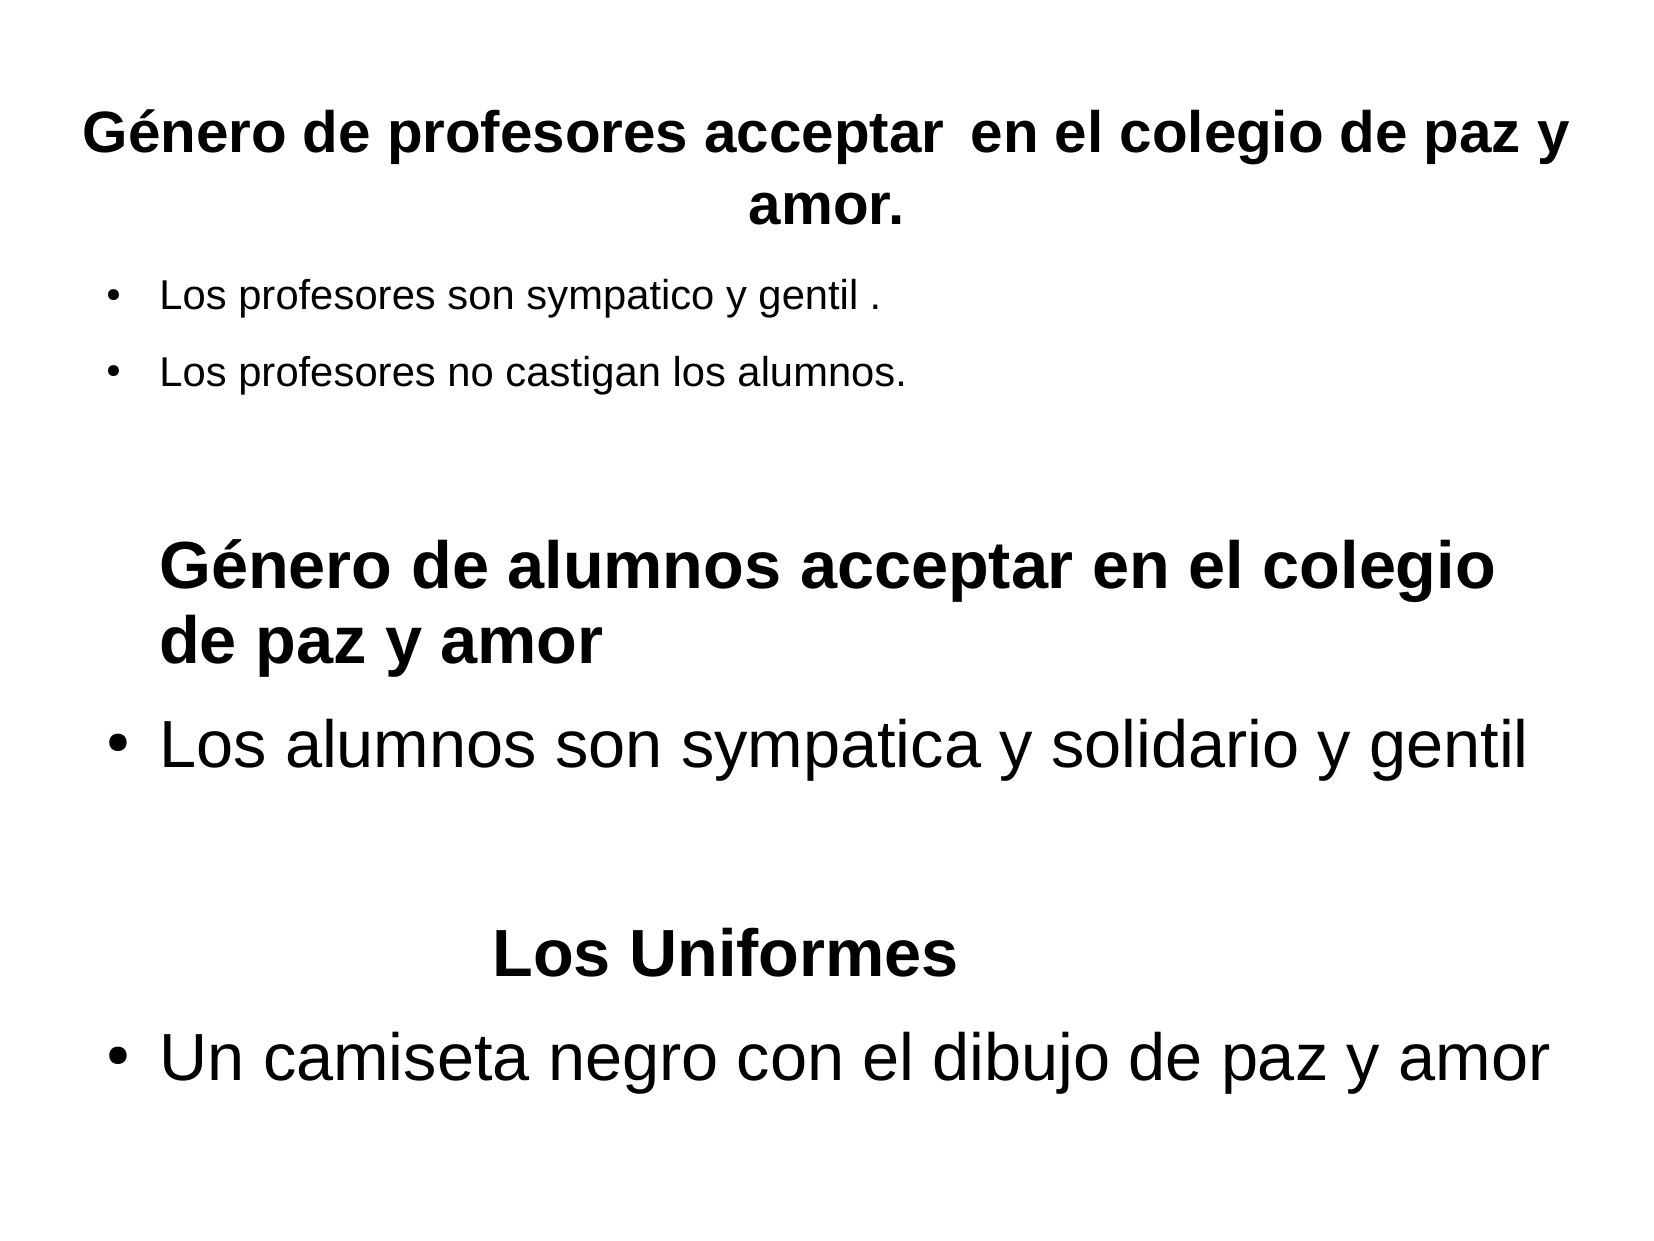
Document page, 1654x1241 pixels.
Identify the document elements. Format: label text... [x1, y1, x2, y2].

title Género de profesores acceptar en el colegio de paz y amor. [82, 49, 1571, 257]
list Los profesores son sympatico y gentil . Los profesores no castigan los alumnos. Género de alumnos acceptar en el colegio de paz y amor Los alumnos son sympatica y solidario y gentil Los Uniformes Un camiseta negro con el dibujo de paz y amor [88, 272, 1577, 1096]
